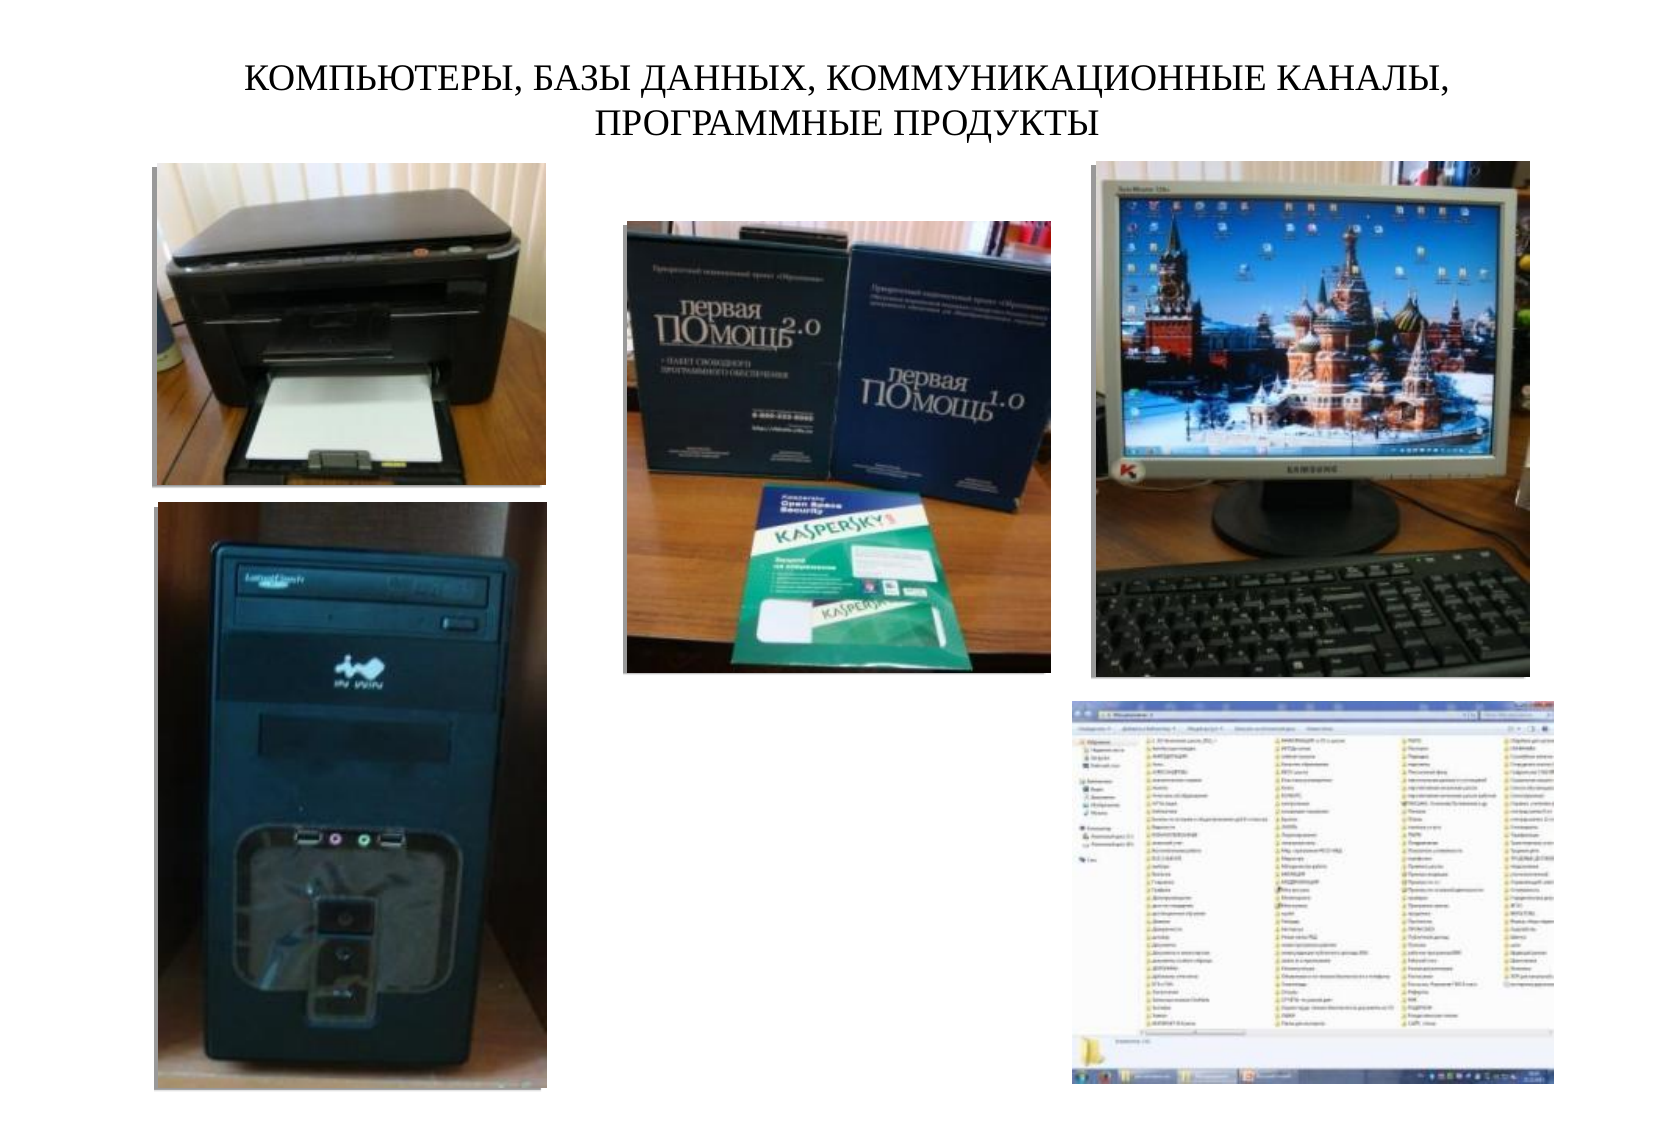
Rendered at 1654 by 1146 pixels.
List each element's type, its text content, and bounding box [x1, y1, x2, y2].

picture [1096, 161, 1530, 677]
text_box КОМПЬЮТЕРЫ, БАЗЫ ДАННЫХ, КОММУНИКАЦИОННЫЕ КАНАЛЫ, ПРОГРАММНЫЕ ПРОДУКТЫ [157, 43, 1538, 153]
picture [627, 221, 1051, 673]
picture [1072, 701, 1554, 1084]
picture [158, 502, 547, 1088]
picture [157, 163, 546, 485]
